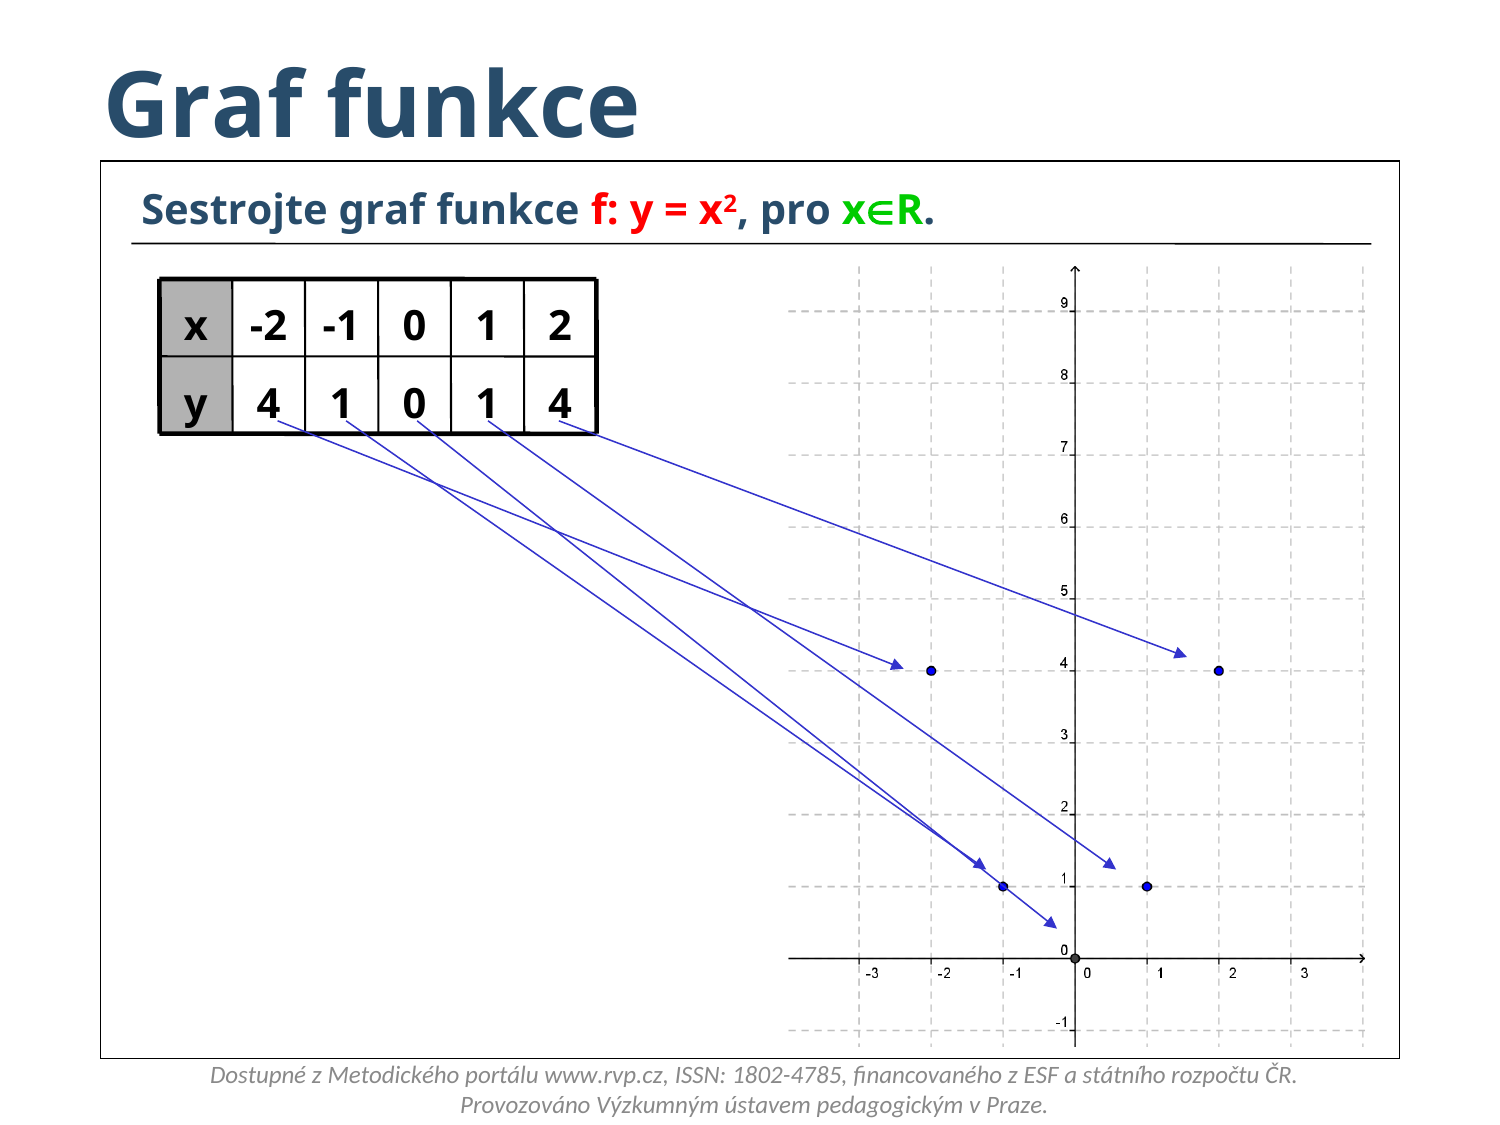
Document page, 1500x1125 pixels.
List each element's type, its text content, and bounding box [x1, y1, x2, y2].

text_box 1 [452, 282, 523, 355]
text_box y [162, 358, 231, 431]
text_box 4 [234, 358, 304, 431]
text_box 0 [380, 358, 450, 431]
text_box 4 [526, 358, 594, 431]
text_box -2 [234, 282, 304, 355]
text_box x [162, 282, 231, 355]
picture [788, 717, 908, 813]
title Graf funkce [88, 39, 1414, 190]
text_box 0 [380, 282, 449, 355]
text_box Sestrojte graf funkce f: y = x2, pro xR. [126, 160, 1367, 256]
text_box 1 [452, 358, 523, 431]
text_box 2 [525, 282, 594, 355]
text_box [100, 190, 1400, 1059]
picture [788, 266, 1365, 1047]
text_box -1 [307, 282, 377, 355]
text_box 1 [307, 358, 377, 431]
